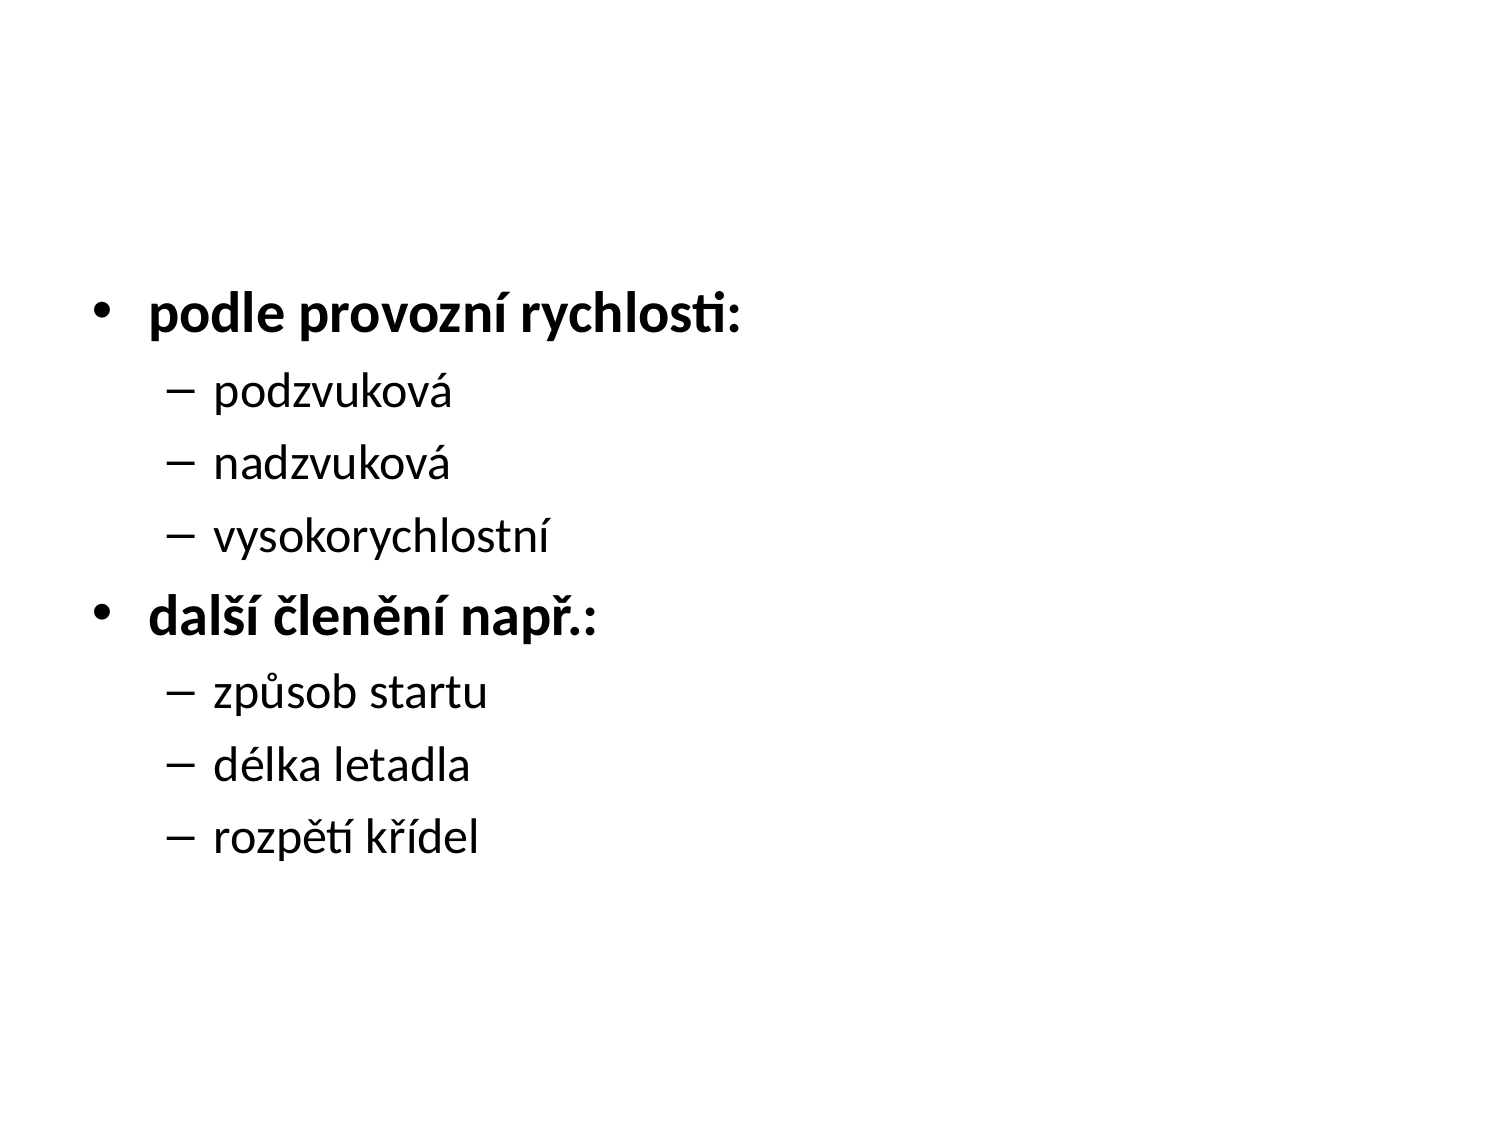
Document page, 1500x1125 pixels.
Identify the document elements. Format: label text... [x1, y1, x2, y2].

list podle provozní rychlosti: podzvuková nadzvuková vysokorychlostní další členění např.: způsob startu délka letadla rozpětí křídel [76, 267, 1427, 1010]
